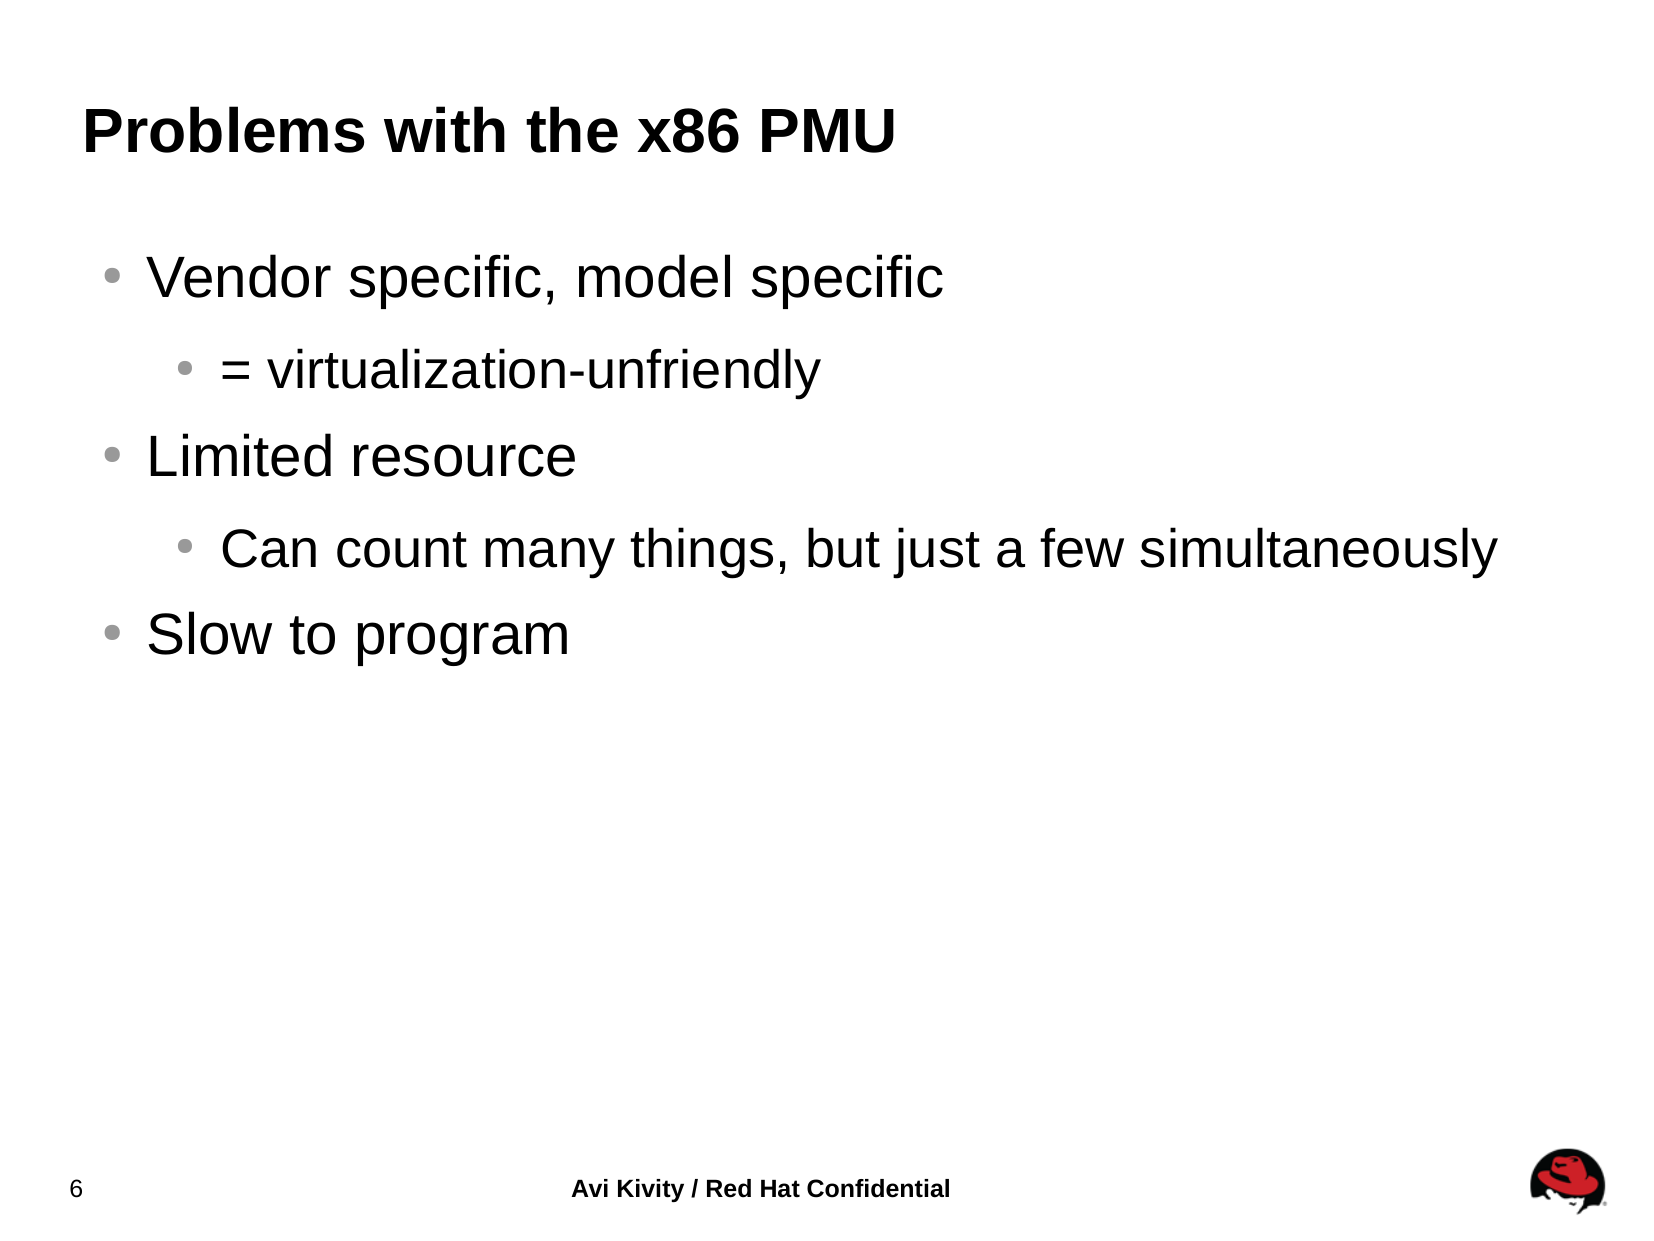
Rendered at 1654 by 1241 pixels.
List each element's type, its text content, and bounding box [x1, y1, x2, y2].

picture [1529, 1146, 1613, 1224]
title Problems with the x86 PMU [82, 37, 1571, 226]
list Vendor specific, model specific = virtualization-unfriendly Limited resource Can count many things, but just a few simultaneously Slow to program [86, 244, 1576, 1039]
